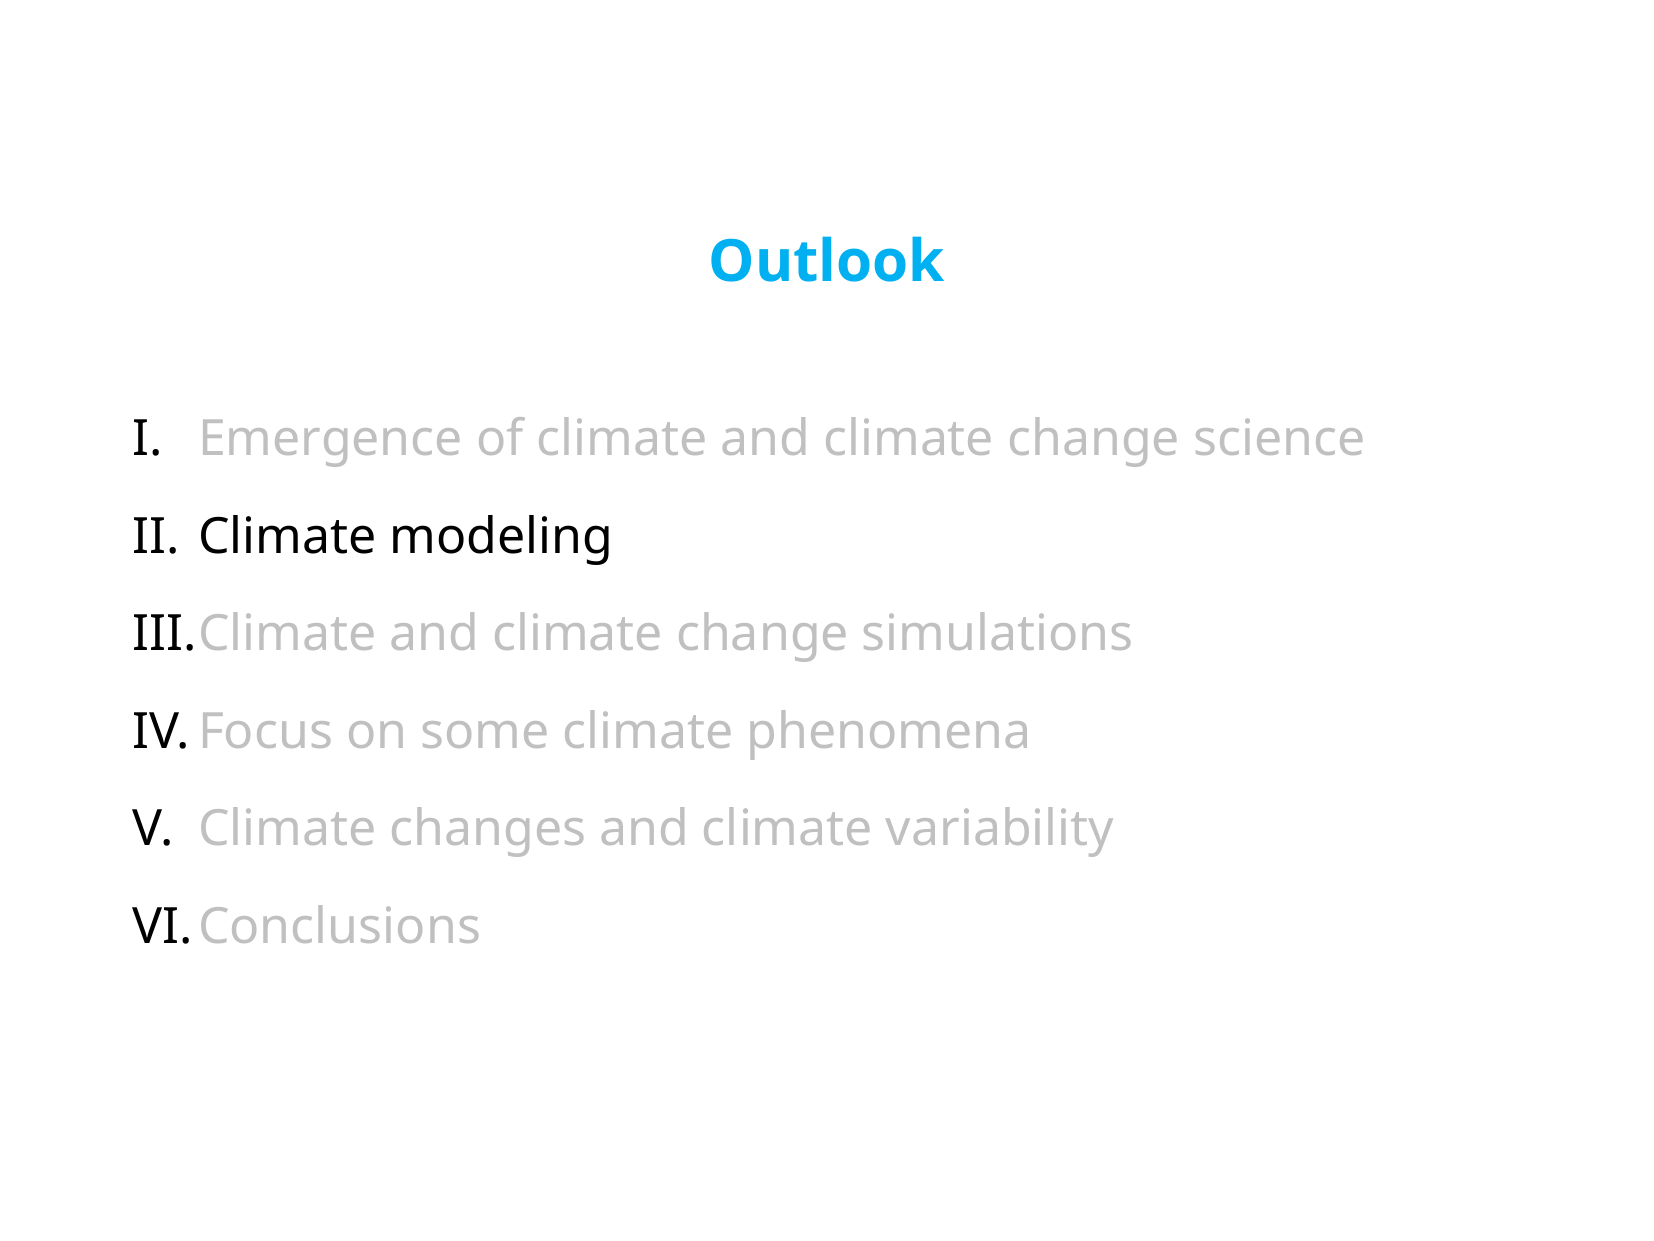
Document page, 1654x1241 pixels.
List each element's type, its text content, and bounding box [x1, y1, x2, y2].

text_box Outlook [58, 219, 1595, 389]
text_box Emergence of climate and climate change science Climate modeling Climate and climate change simulations Focus on some climate phenomena Climate changes and climate variability Conclusions [117, 398, 1556, 977]
